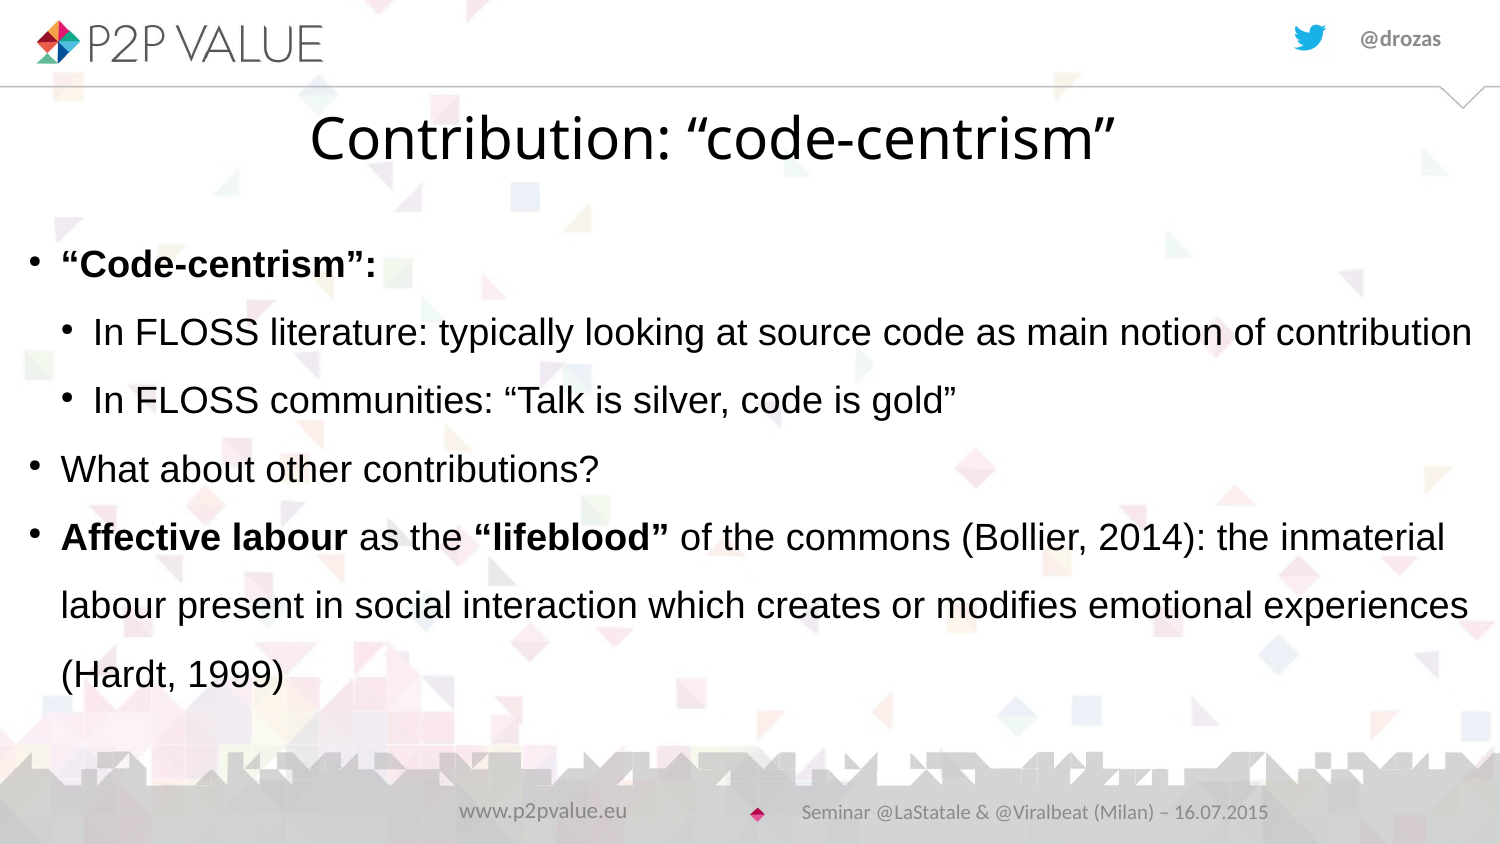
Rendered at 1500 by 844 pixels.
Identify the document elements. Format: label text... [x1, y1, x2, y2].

text_box @drozas [1333, 15, 1455, 60]
picture [0, 0, 1500, 844]
subtitle “Code-centrism”: In FLOSS literature: typically looking at source code as main notion of contribution In FLOSS communities: “Talk is silver, code is gold” What about other contributions? Affective labour as the “lifeblood” of the commons (Bollier, 2014): the inmaterial labour present in social interaction which creates or modifies emotional experiences (Hardt, 1999) [15, 210, 1496, 766]
text_box www.p2pvalue.eu [453, 789, 672, 829]
text_box Seminar @LaStatale & @Viralbeat (Milan) – 16.07.2015 [788, 788, 1481, 834]
title Contribution: “code-centrism” [60, 92, 1366, 181]
